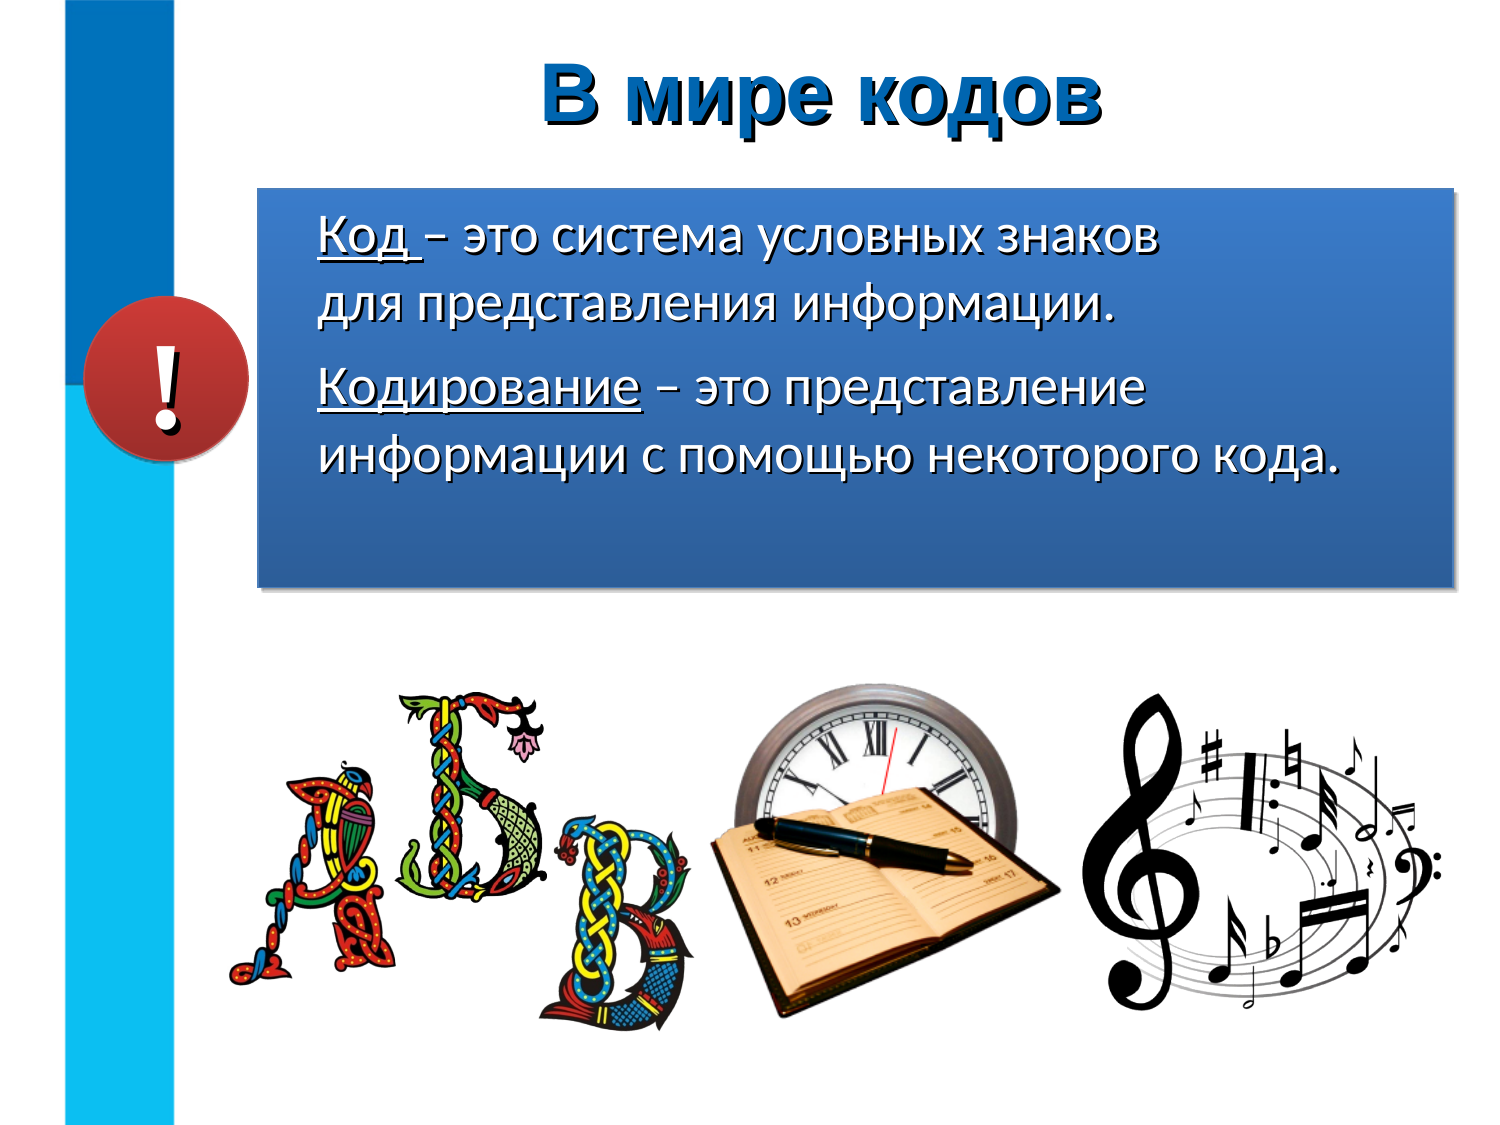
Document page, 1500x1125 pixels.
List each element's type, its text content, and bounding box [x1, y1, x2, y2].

text_box Код – это система условных знаков для представления информации. Кодирование – это представление информации с помощью некоторого кода. [257, 188, 1454, 588]
text_box В мире кодов [236, 11, 1406, 166]
picture [0, 0, 1500, 1125]
text_box ! [83, 296, 249, 461]
picture [88, 407, 94, 420]
